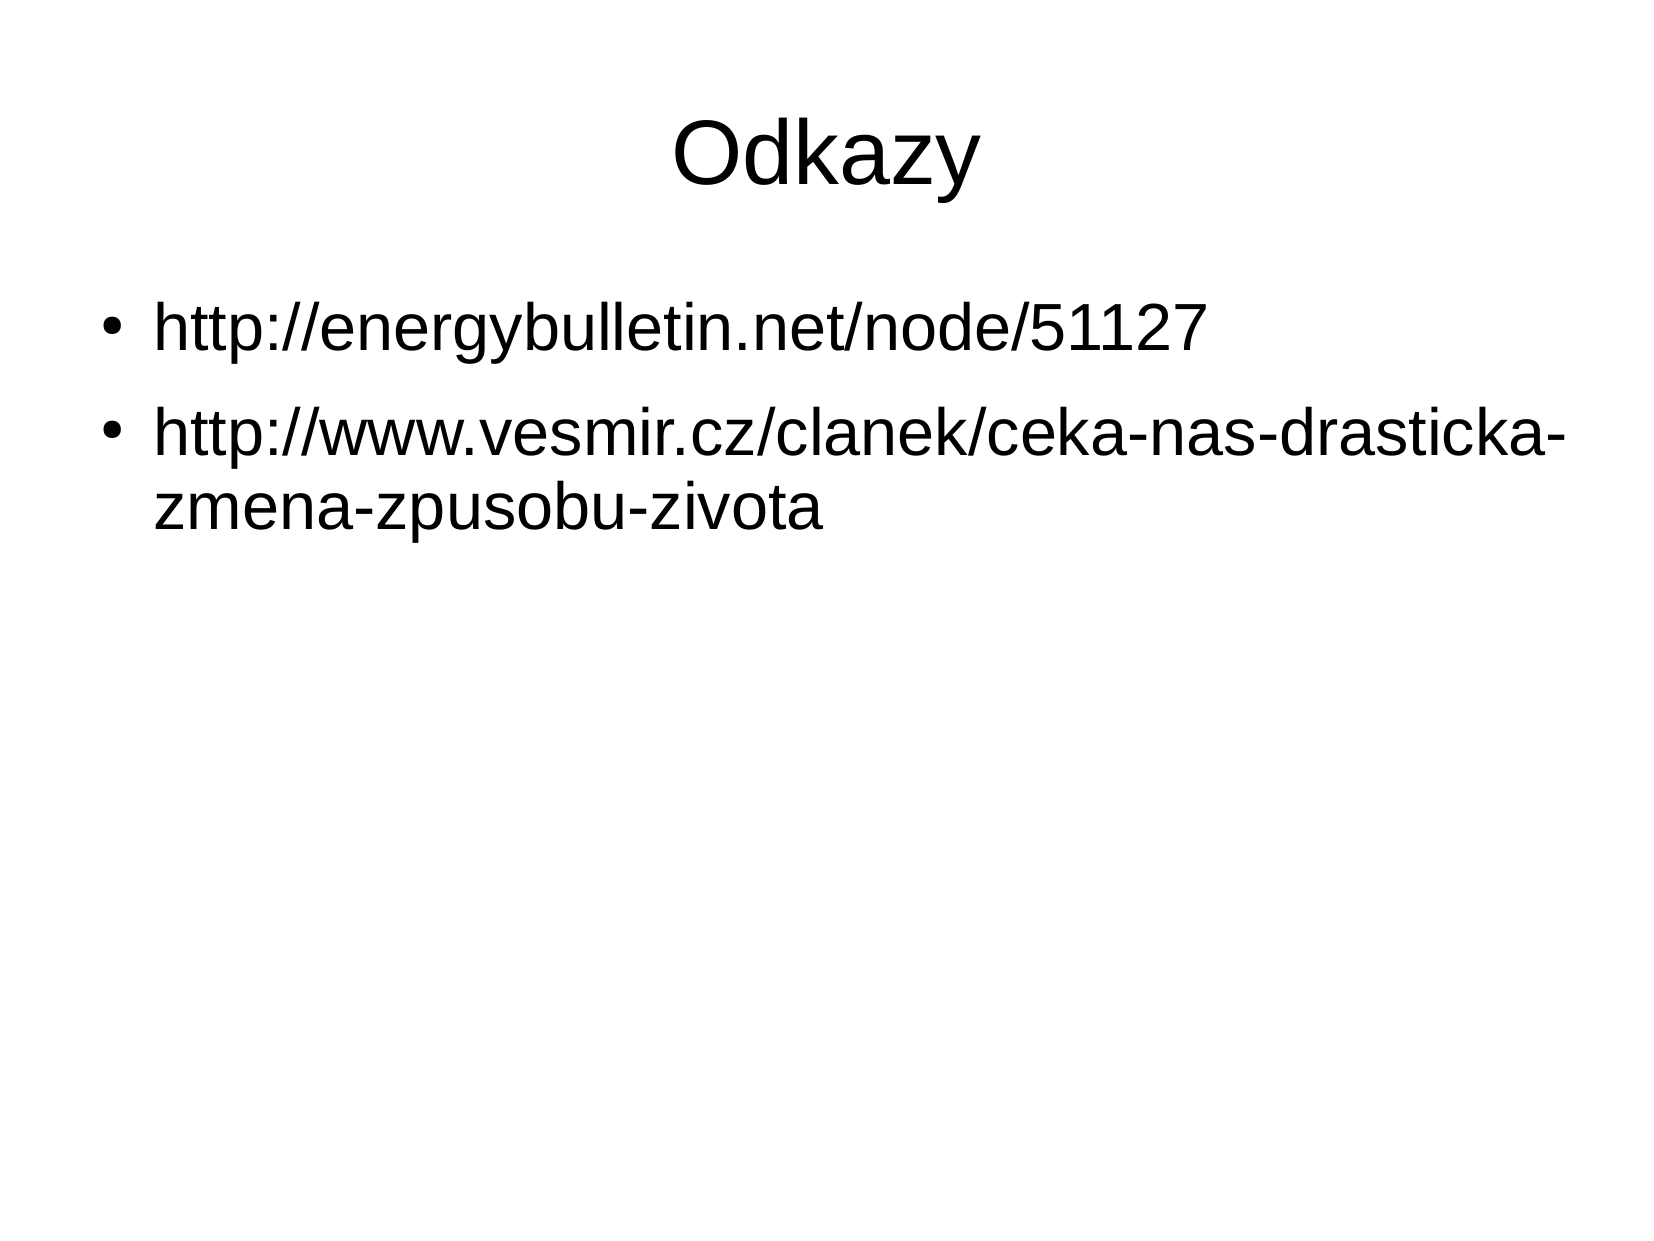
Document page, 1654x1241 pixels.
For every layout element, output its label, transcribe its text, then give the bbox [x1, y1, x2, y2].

list http://energybulletin.net/node/51127 http://www.vesmir.cz/clanek/ceka-nas-drasticka-zmena-zpusobu-zivota [82, 290, 1571, 1094]
title Odkazy [82, 56, 1571, 250]
